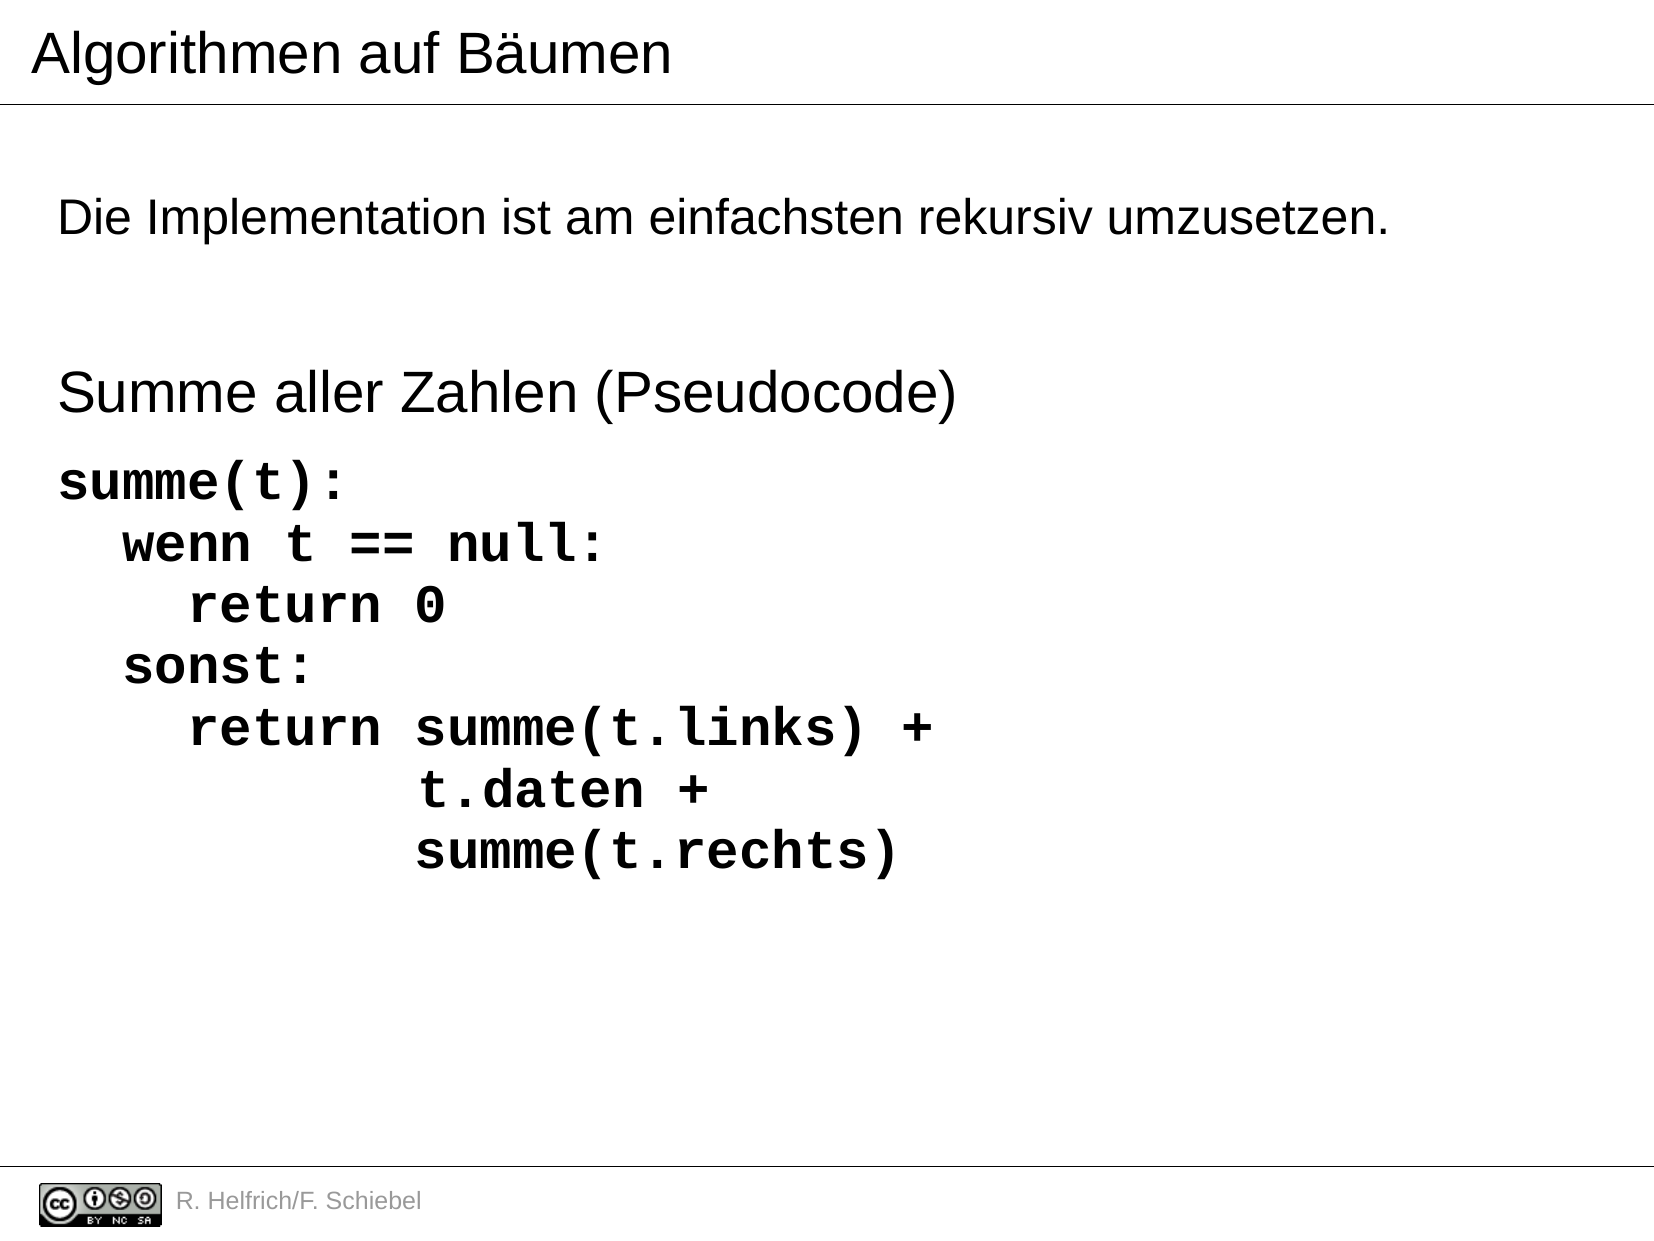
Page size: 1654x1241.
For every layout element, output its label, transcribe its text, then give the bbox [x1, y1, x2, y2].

title Algorithmen auf Bäumen [31, 14, 1151, 92]
list Die Implementation ist am einfachsten rekursiv umzusetzen. Summe aller Zahlen (Pseudocode) summe(t): wenn t == null: return 0 sonst: return summe(t.links) + t.daten + summe(t.rechts) [57, 189, 1605, 980]
picture [39, 1183, 162, 1227]
